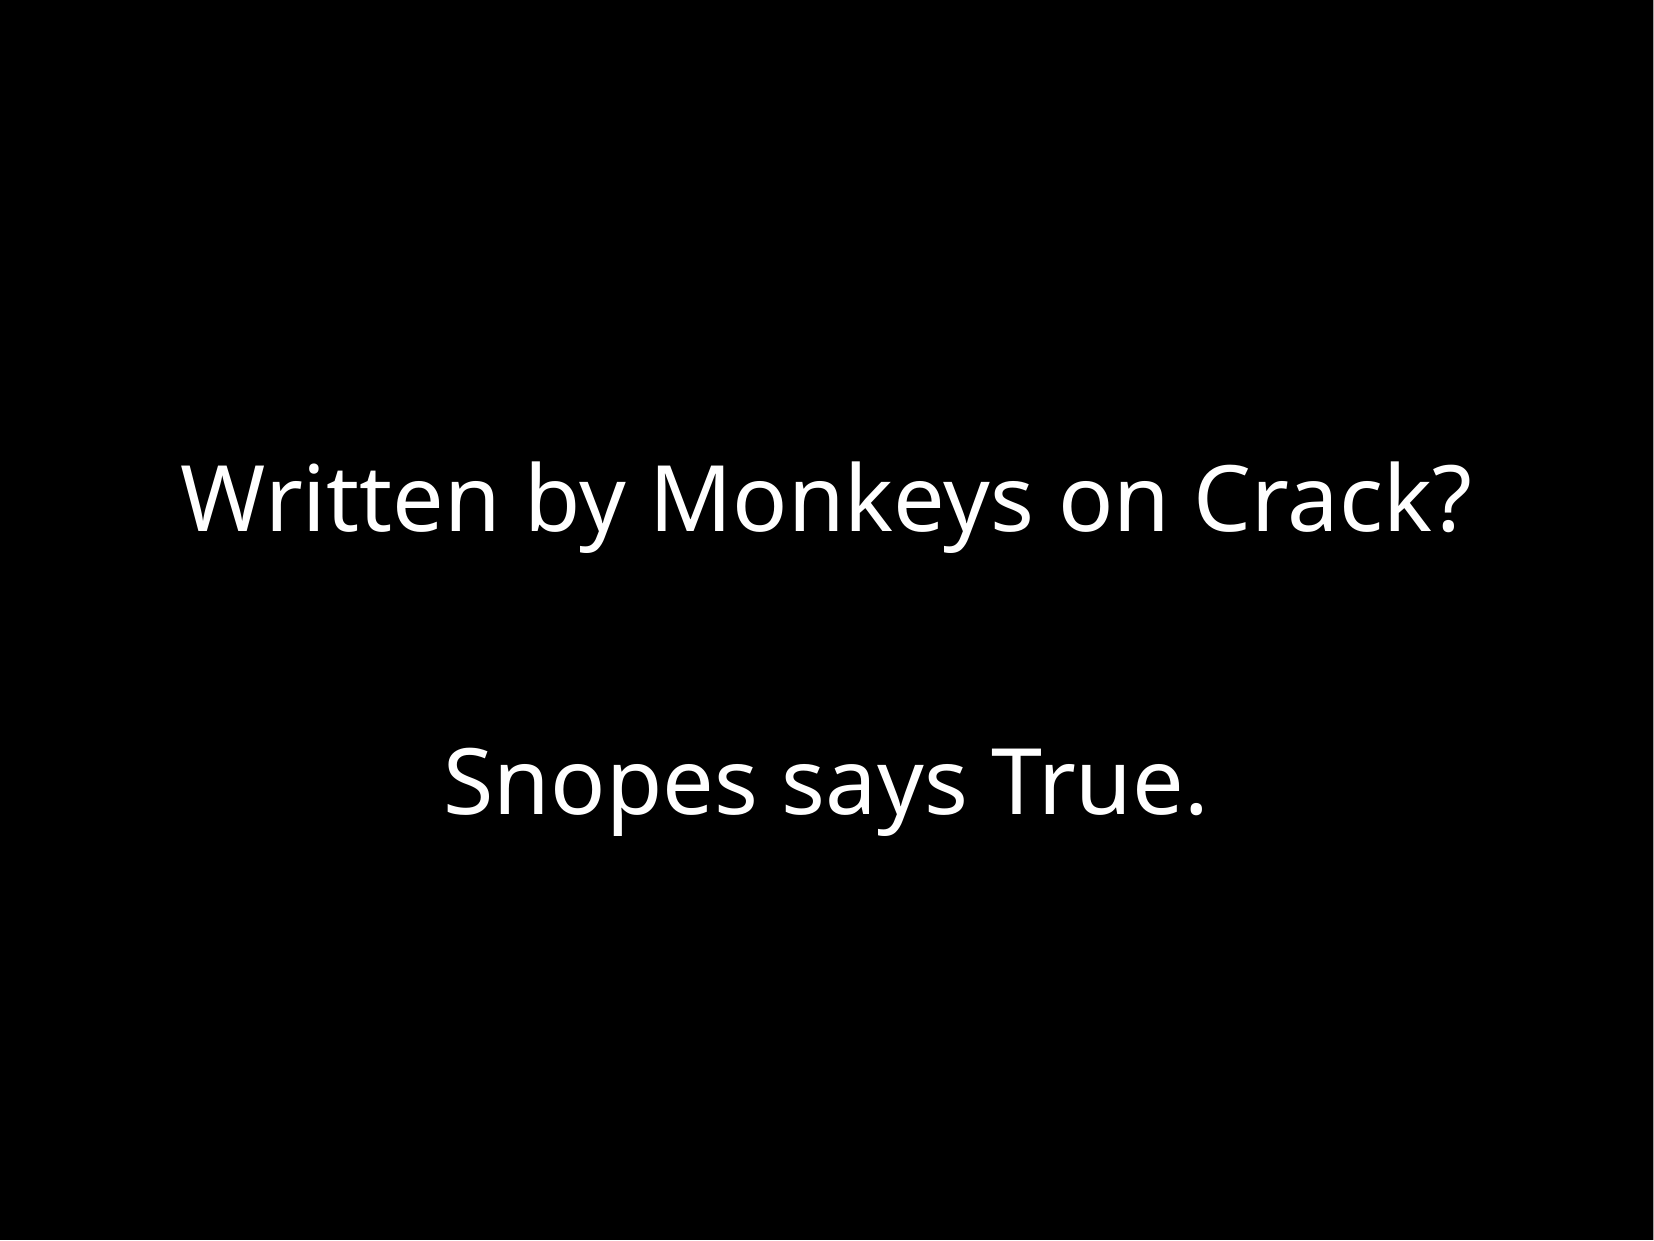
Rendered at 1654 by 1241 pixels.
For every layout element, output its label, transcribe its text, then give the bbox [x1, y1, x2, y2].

title Snopes says True. [82, 682, 1571, 876]
title Written by Monkeys on Crack? [82, 399, 1571, 592]
